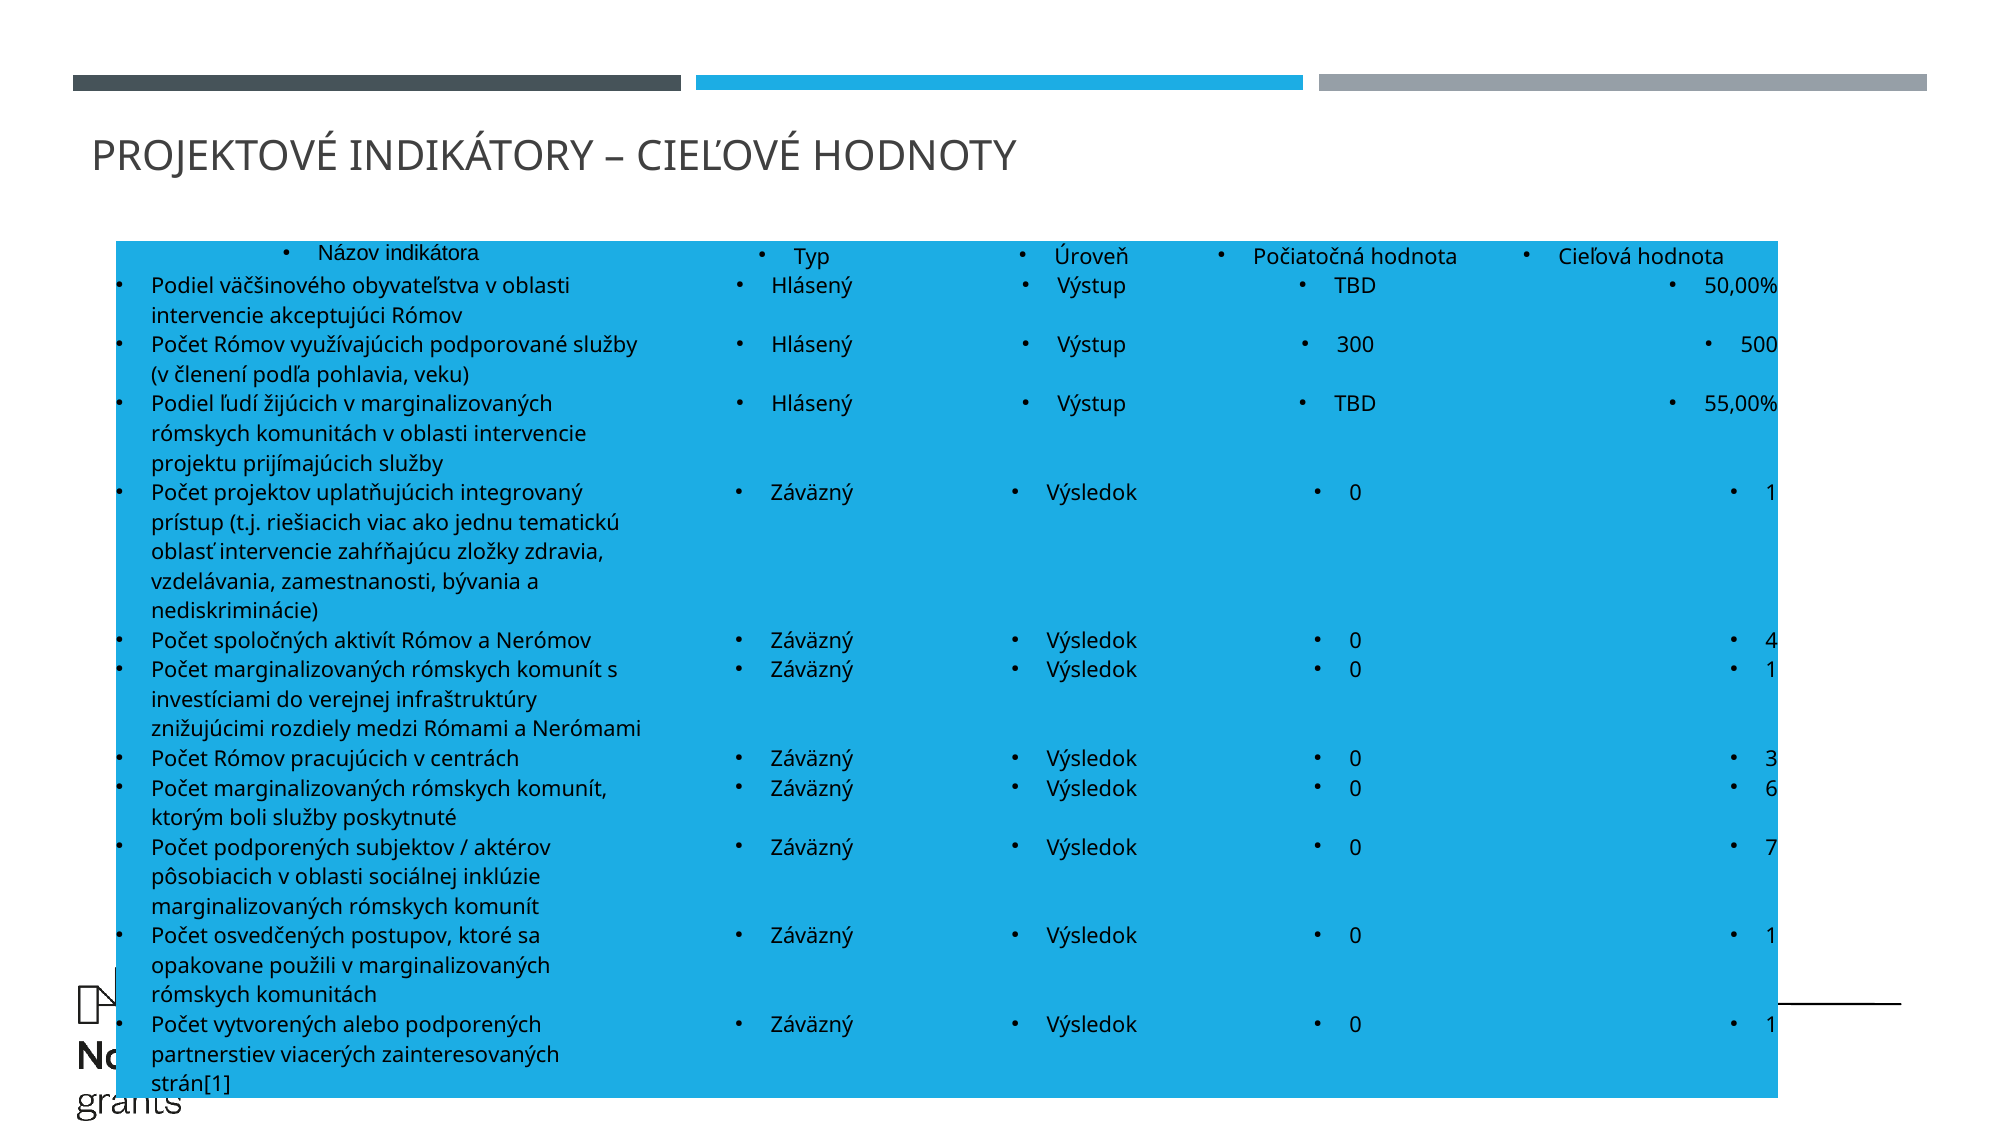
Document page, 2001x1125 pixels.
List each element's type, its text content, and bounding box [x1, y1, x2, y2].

table_cell Výsledok [942, 832, 1206, 921]
table_cell Záväzný [646, 921, 942, 1009]
table_cell 0 [1206, 921, 1470, 1009]
table_cell Hlásený [646, 330, 942, 389]
table_cell 1 [1470, 921, 1778, 1009]
table_cell Počet osvedčených postupov, ktoré sa opakovane použili v marginalizovaných rómskych komunitách [116, 921, 646, 1009]
table_header Cieľová hodnota [1470, 241, 1778, 270]
table_cell Výstup [942, 270, 1206, 330]
table_cell Záväzný [646, 477, 942, 625]
table_cell 0 [1206, 625, 1470, 655]
table_header Počiatočná hodnota [1206, 241, 1470, 270]
table_cell Záväzný [646, 743, 942, 773]
table_cell Počet Rómov využívajúcich podporované služby (v členení podľa pohlavia, veku) [116, 330, 646, 389]
table_header Úroveň [942, 241, 1206, 270]
table_cell 0 [1206, 1009, 1470, 1098]
table_cell Počet marginalizovaných rómskych komunít, ktorým boli služby poskytnuté [116, 773, 646, 832]
table_cell Záväzný [646, 773, 942, 832]
table_cell Výsledok [942, 655, 1206, 743]
picture [76, 967, 214, 1121]
table_cell Záväzný [646, 1009, 942, 1098]
table_cell Záväzný [646, 625, 942, 655]
table_cell Podiel väčšinového obyvateľstva v oblasti intervencie akceptujúci Rómov [116, 270, 646, 330]
title Projektové indikátory – cieľové hodnoty [76, 104, 1857, 186]
table_cell Výsledok [942, 477, 1206, 625]
table_cell 7 [1470, 832, 1778, 921]
table_cell 3 [1470, 743, 1778, 773]
table_cell 1 [1470, 655, 1778, 743]
table_cell Záväzný [646, 832, 942, 921]
table_cell 300 [1206, 330, 1470, 389]
table_cell Hlásený [646, 270, 942, 330]
table_cell 0 [1206, 477, 1470, 625]
table_cell Počet podporených subjektov / aktérov pôsobiacich v oblasti sociálnej inklúzie marginalizovaných rómskych komunít [116, 832, 646, 921]
table_cell 0 [1206, 773, 1470, 832]
table_cell 500 [1470, 330, 1778, 389]
table_header Názov indikátora [116, 241, 646, 270]
table_cell Záväzný [646, 655, 942, 743]
table_cell Počet spoločných aktivít Rómov a Nerómov [116, 625, 646, 655]
table_cell Výsledok [942, 921, 1206, 1009]
table_cell Výsledok [942, 625, 1206, 655]
table_cell 0 [1206, 743, 1470, 773]
table_cell Počet vytvorených alebo podporených partnerstiev viacerých zainteresovaných strán[1] [116, 1009, 646, 1098]
table_cell 1 [1470, 1009, 1778, 1098]
table_cell Hlásený [646, 389, 942, 477]
table_cell TBD [1206, 270, 1470, 330]
table_cell 1 [1470, 477, 1778, 625]
table_cell Výsledok [942, 773, 1206, 832]
table_cell Výsledok [942, 743, 1206, 773]
table_cell 0 [1206, 655, 1470, 743]
table_cell Výstup [942, 330, 1206, 389]
table_cell Podiel ľudí žijúcich v marginalizovaných rómskych komunitách v oblasti intervencie projektu prijímajúcich služby [116, 389, 646, 477]
table_header Typ [646, 241, 942, 270]
table_cell 50,00% [1470, 270, 1778, 330]
table_cell Počet marginalizovaných rómskych komunít s investíciami do verejnej infraštruktúry znižujúcimi rozdiely medzi Rómami a Nerómami [116, 655, 646, 743]
table_cell 4 [1470, 625, 1778, 655]
table_cell TBD [1206, 389, 1470, 477]
table_cell Výstup [942, 389, 1206, 477]
table_cell 55,00% [1470, 389, 1778, 477]
table_cell 0 [1206, 832, 1470, 921]
table_cell Počet Rómov pracujúcich v centrách [116, 743, 646, 773]
table_cell Výsledok [942, 1009, 1206, 1098]
table_cell Počet projektov uplatňujúcich integrovaný prístup (t.j. riešiacich viac ako jednu tematickú oblasť intervencie zahŕňajúcu zložky zdravia, vzdelávania, zamestnanosti, bývania a nediskriminácie) [116, 477, 646, 625]
table_cell 6 [1470, 773, 1778, 832]
